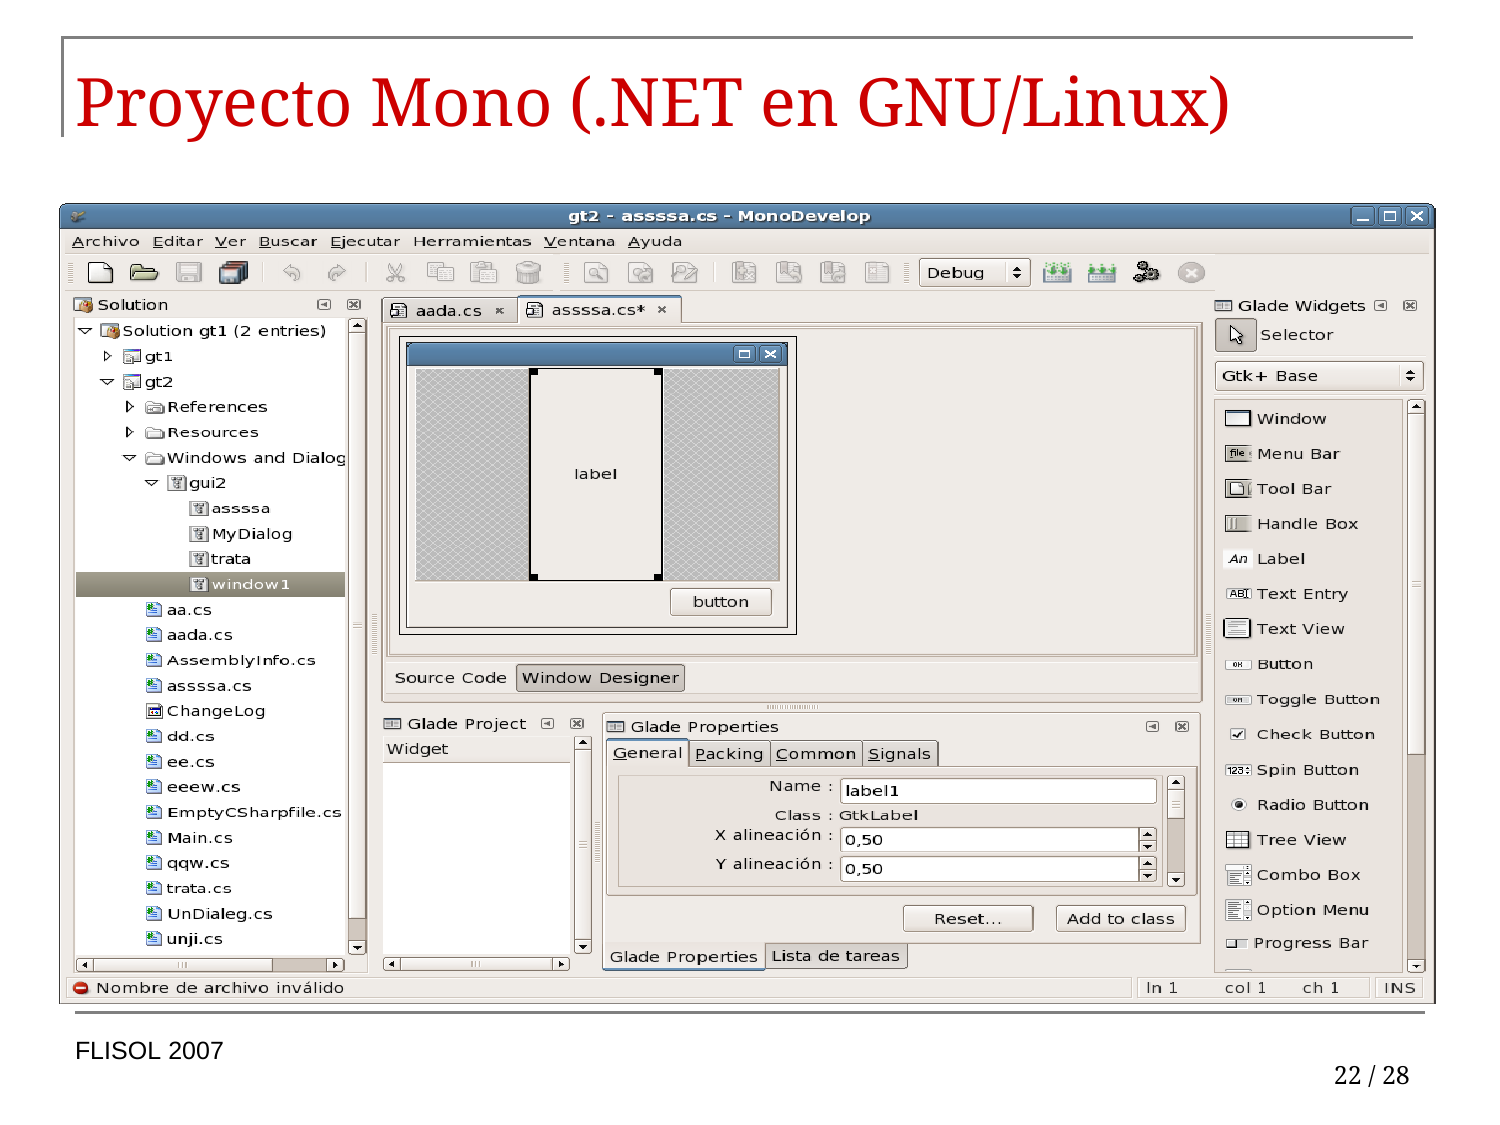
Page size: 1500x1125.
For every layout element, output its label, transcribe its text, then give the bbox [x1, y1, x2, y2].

title Proyecto Mono (.NET en GNU/Linux) [75, 52, 1426, 148]
picture [59, 203, 1436, 1004]
